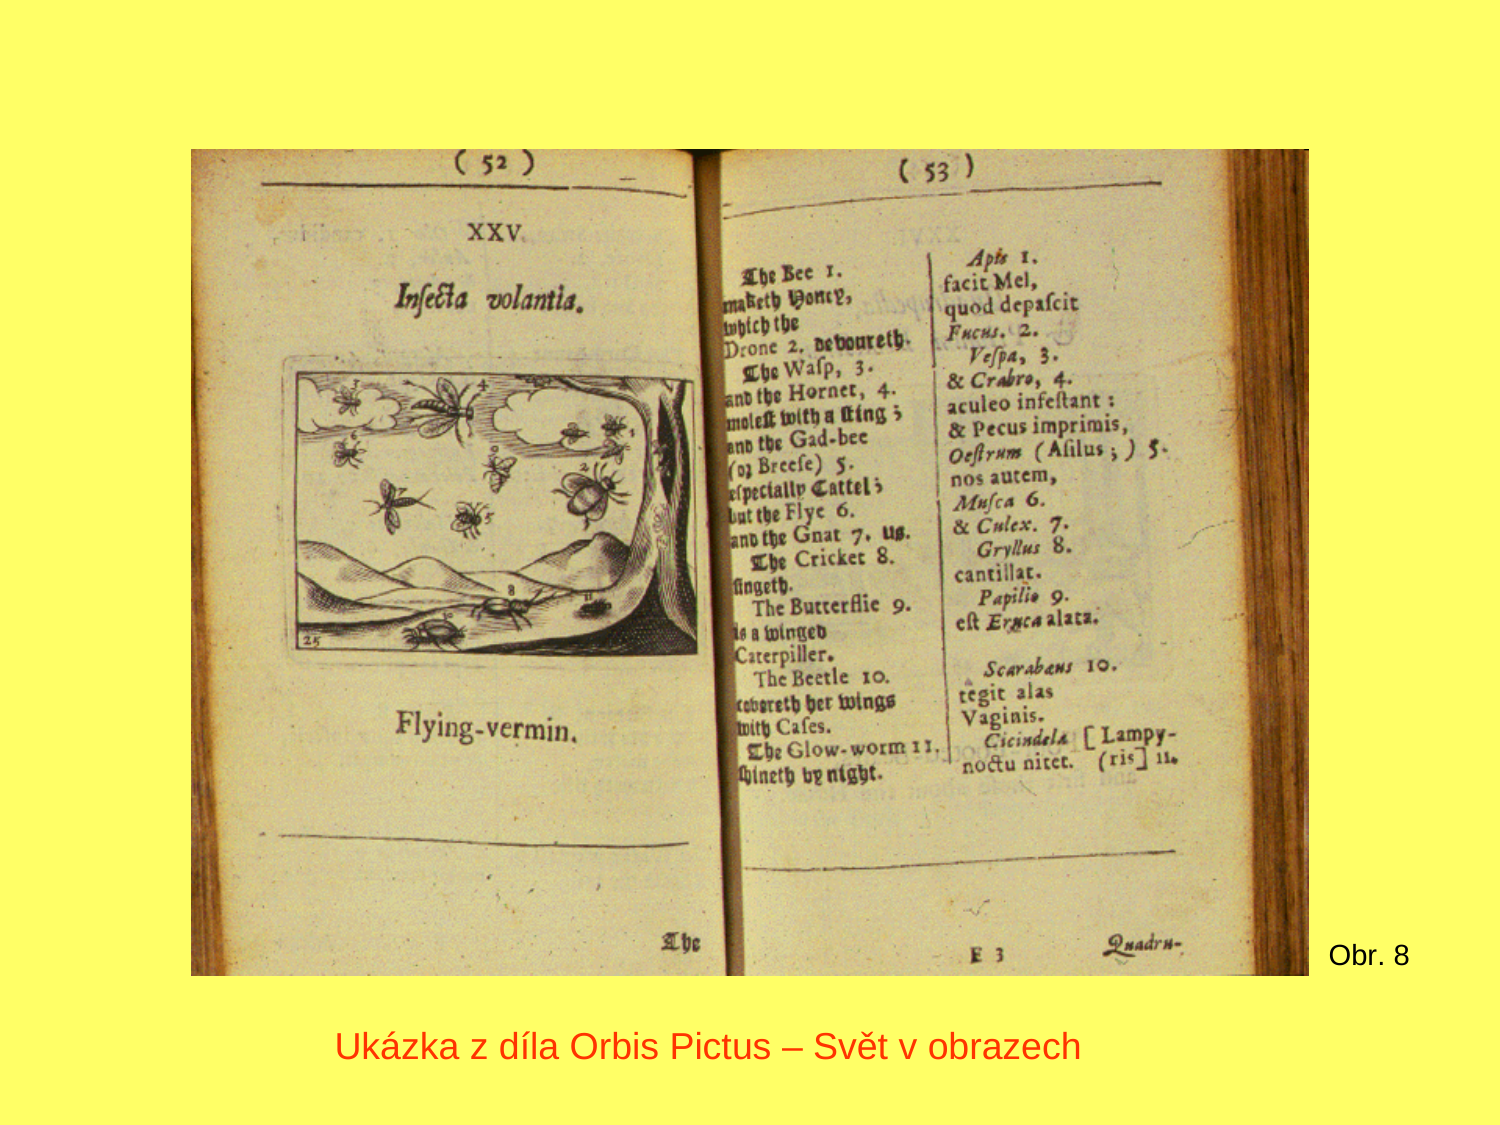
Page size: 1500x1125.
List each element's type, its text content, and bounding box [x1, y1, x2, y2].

picture [191, 149, 1309, 976]
text_box Obr. 8 [1313, 928, 1425, 979]
text_box Ukázka z díla Orbis Pictus – Svět v obrazech [319, 1014, 1109, 1076]
